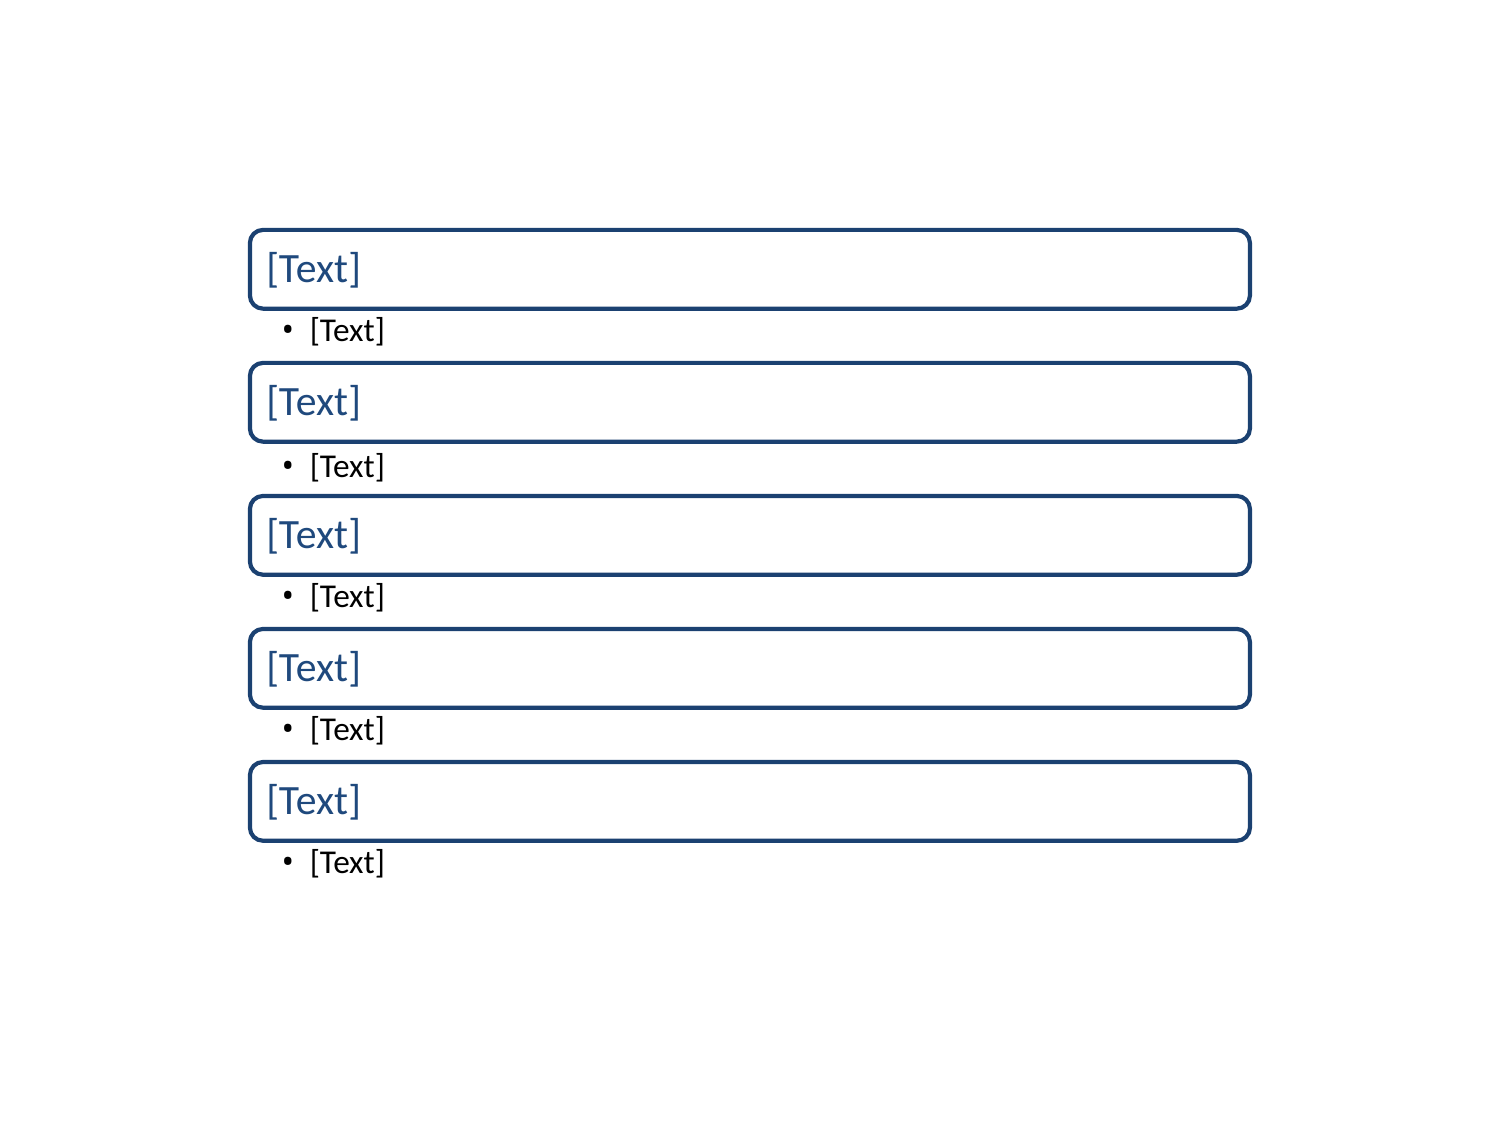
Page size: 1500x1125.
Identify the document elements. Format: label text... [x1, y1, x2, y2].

text_box [Text] [249, 840, 1250, 896]
text_box [Text] [249, 308, 1251, 364]
text_box [Text] [249, 574, 1250, 630]
text_box [Text] [249, 444, 1251, 500]
text_box [Text] [249, 364, 1250, 442]
text_box [Text] [249, 229, 1250, 308]
text_box [Text] [249, 628, 1250, 707]
text_box [Text] [249, 707, 1250, 763]
text_box [Text] [249, 761, 1250, 840]
text_box [Text] [249, 500, 1250, 574]
